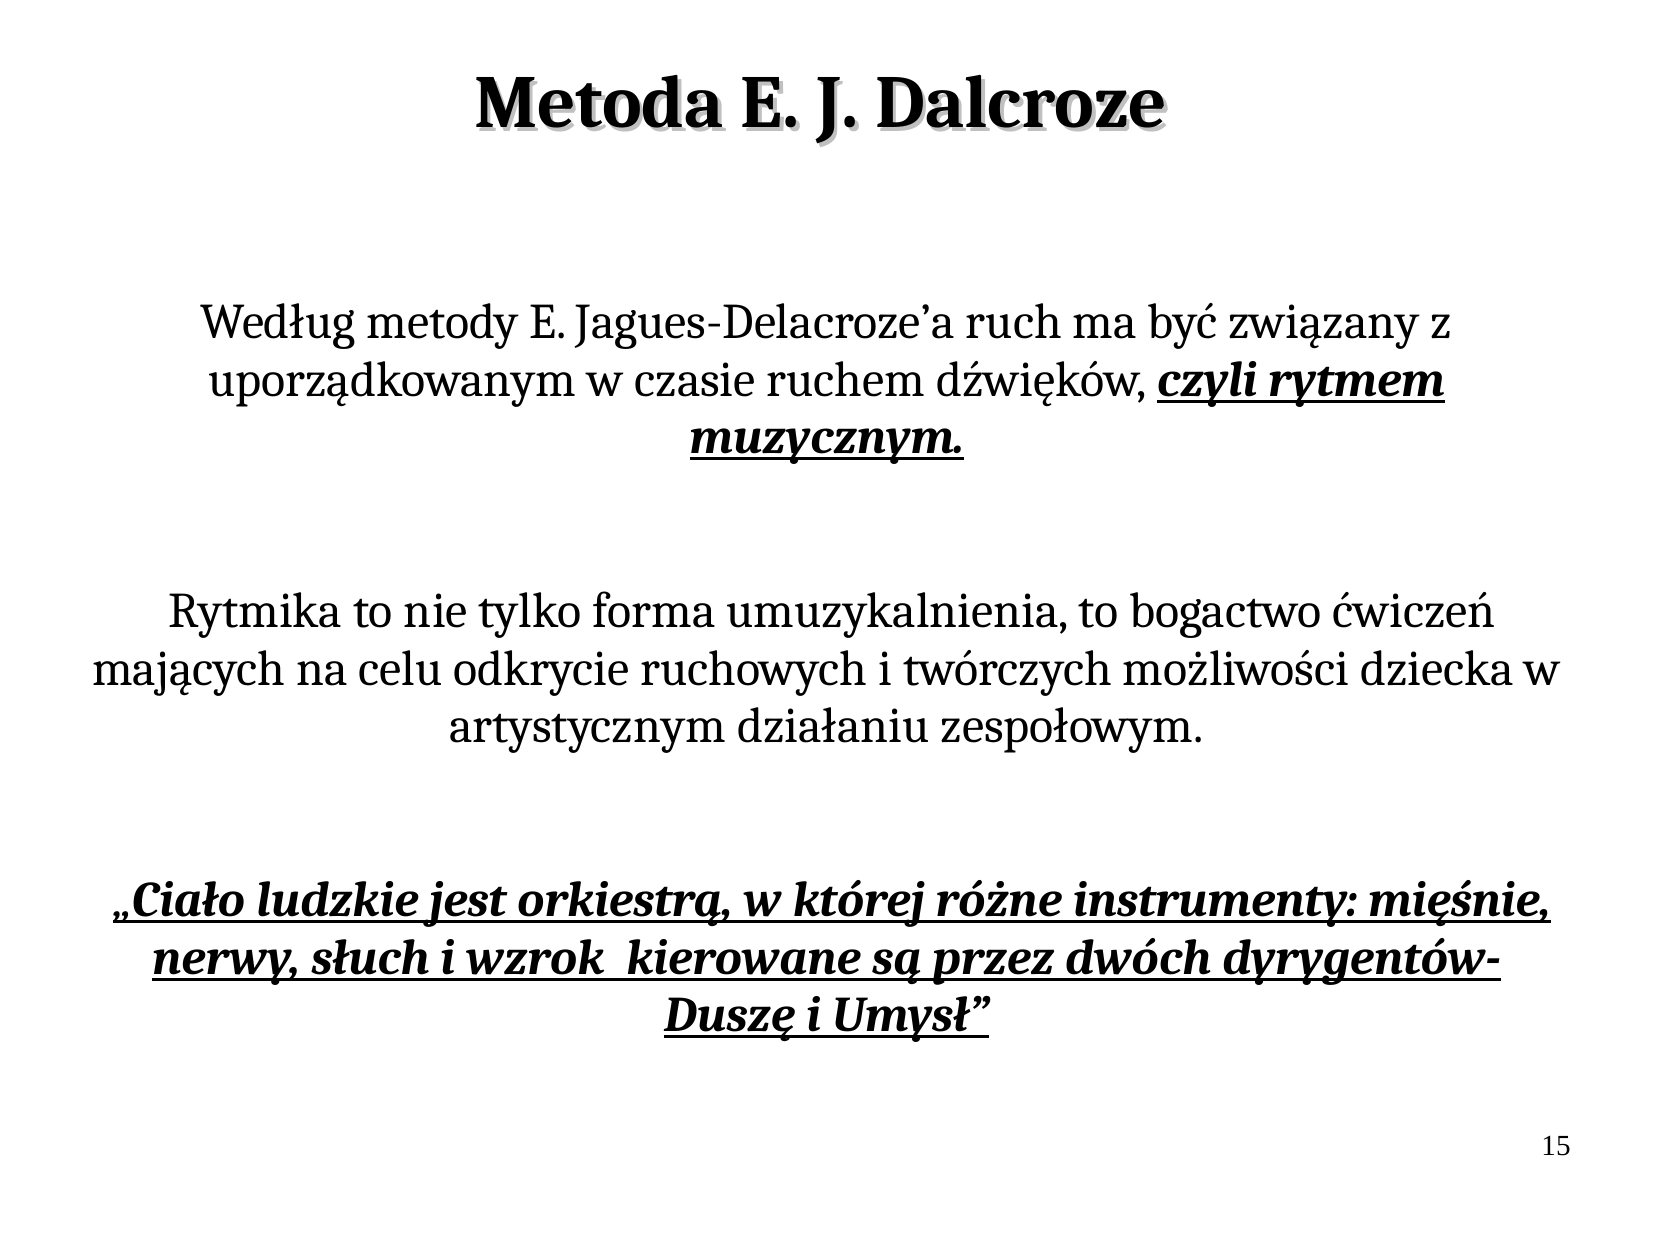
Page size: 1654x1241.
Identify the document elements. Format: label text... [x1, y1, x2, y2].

title Metoda E. J. Dalcroze [76, 0, 1565, 208]
list Według metody E. Jagues-Delacroze’a ruch ma być związany z uporządkowanym w czasie ruchem dźwięków, czyli rytmem muzycznym. Rytmika to nie tylko forma umuzykalnienia, to bogactwo ćwiczeń mających na celu odkrycie ruchowych i twórczych możliwości dziecka w artystycznym działaniu zespołowym. „Ciało ludzkie jest orkiestrą, w której różne instrumenty: mięśnie, nerwy, słuch i wzrok kierowane są przez dwóch dyrygentów- Duszę i Umysł” [82, 206, 1571, 1241]
